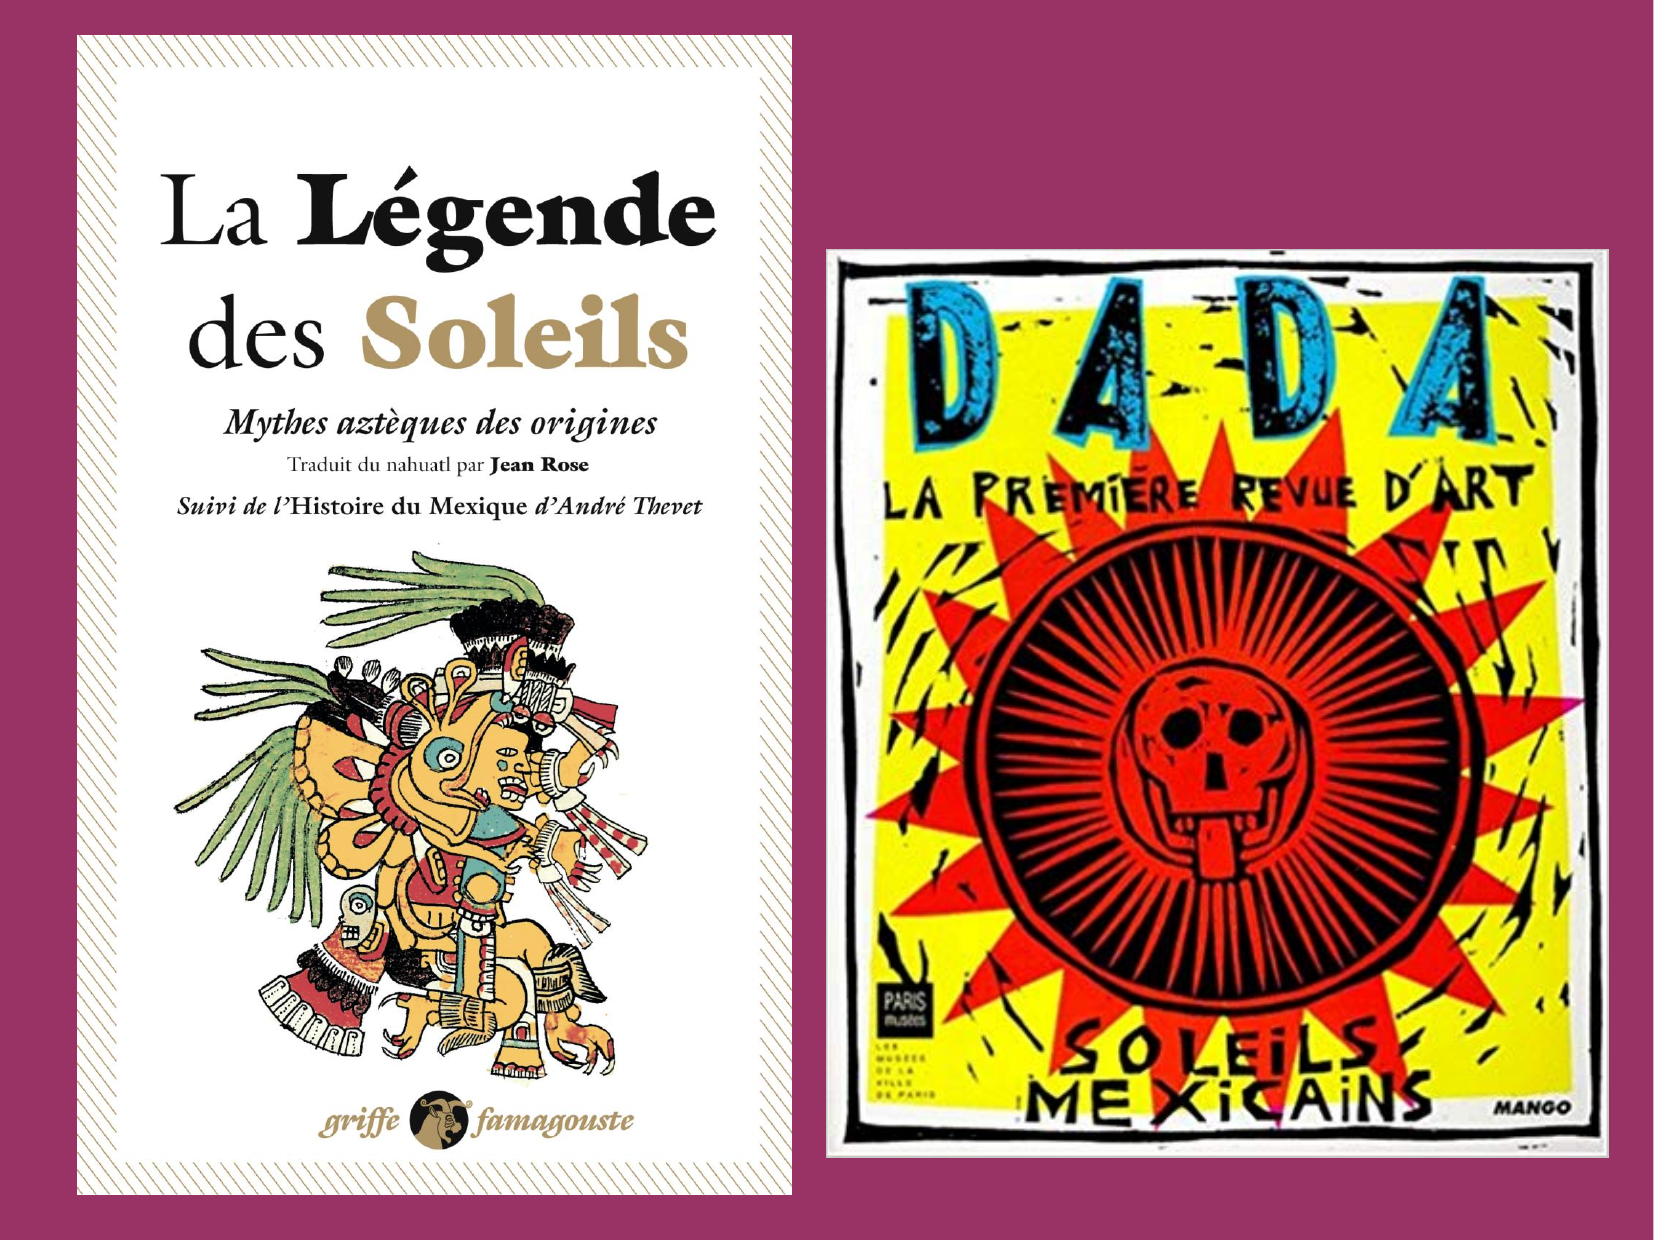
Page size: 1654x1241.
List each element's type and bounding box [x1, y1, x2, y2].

picture [77, 35, 792, 1195]
picture [826, 249, 1609, 1158]
